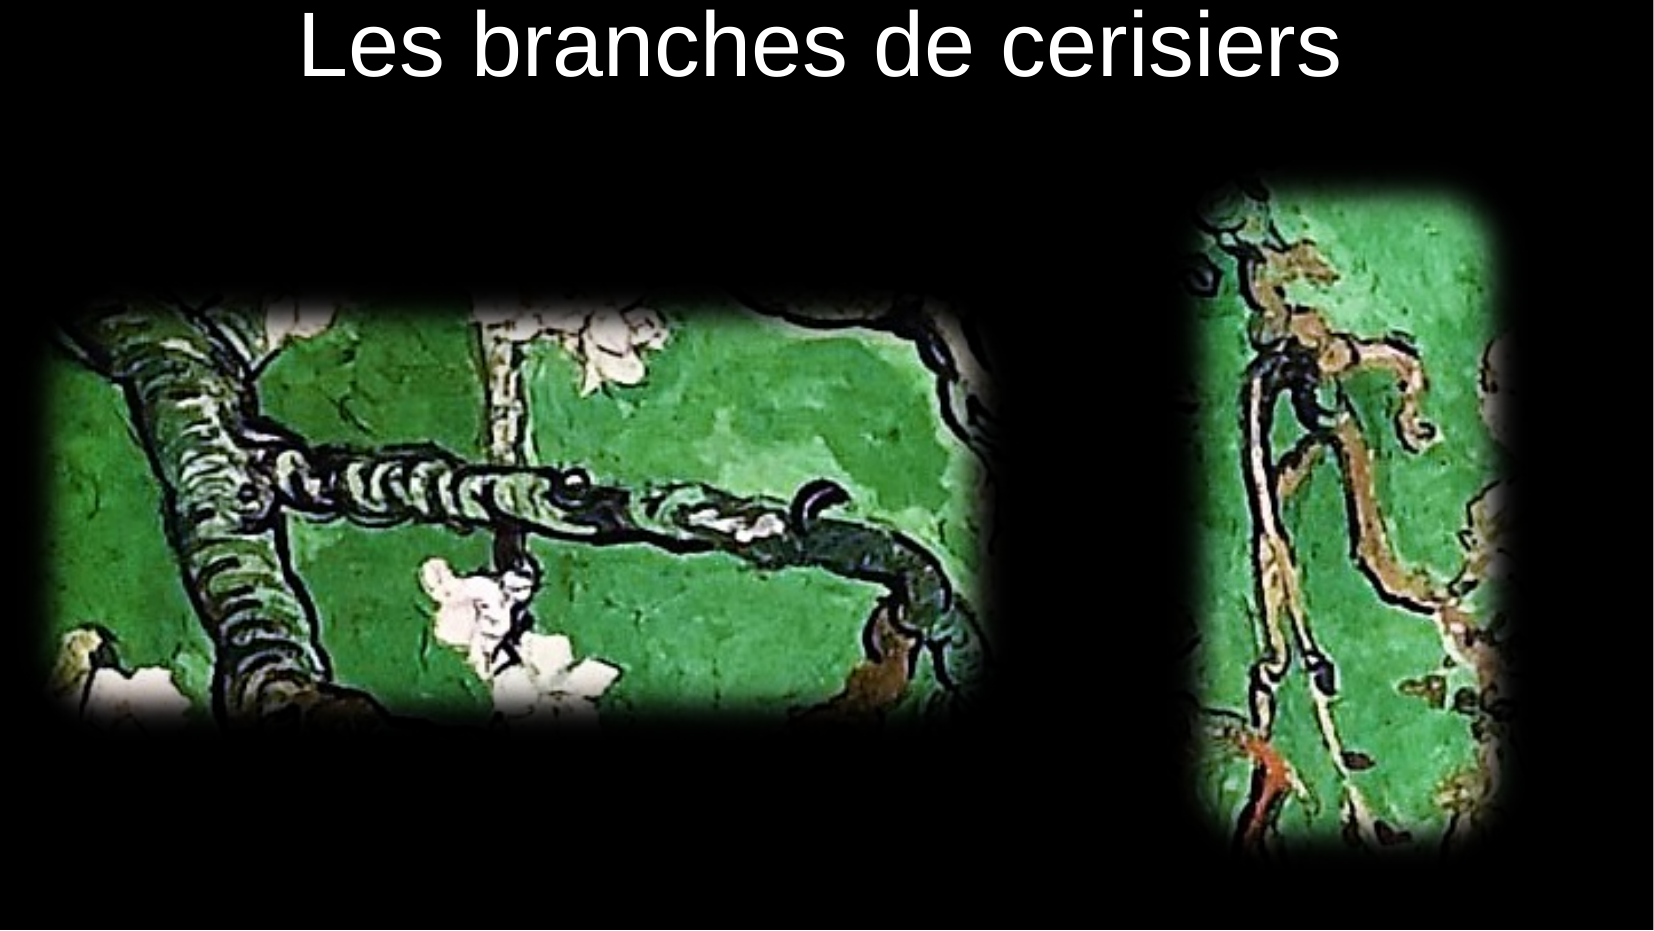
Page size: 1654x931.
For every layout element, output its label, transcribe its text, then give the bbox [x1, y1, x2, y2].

title Les branches de cerisiers [76, 0, 1565, 96]
picture [0, 265, 1028, 758]
picture [1151, 144, 1545, 886]
